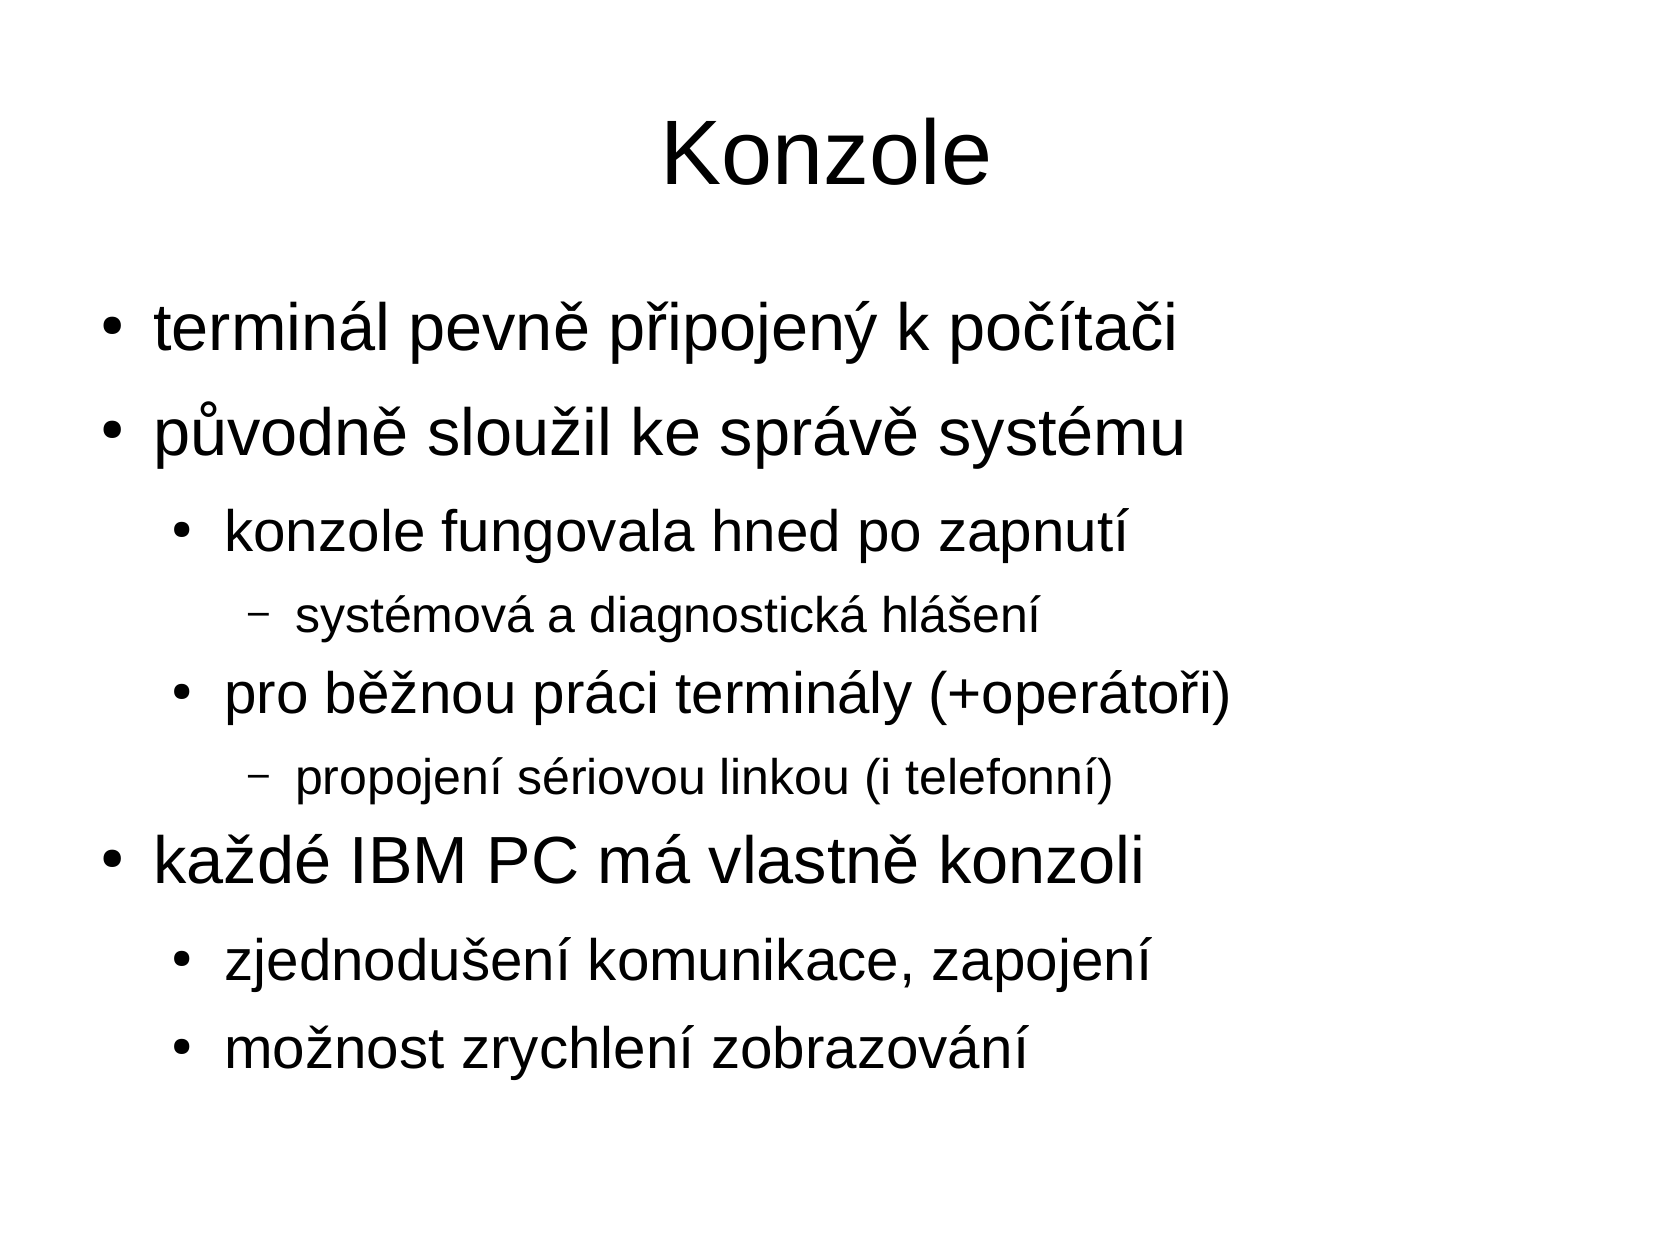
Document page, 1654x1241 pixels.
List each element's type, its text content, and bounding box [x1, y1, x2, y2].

list terminál pevně připojený k počítači původně sloužil ke správě systému konzole fungovala hned po zapnutí systémová a diagnostická hlášení pro běžnou práci terminály (+operátoři) propojení sériovou linkou (i telefonní) každé IBM PC má vlastně konzoli zjednodušení komunikace, zapojení možnost zrychlení zobrazování [82, 290, 1571, 1094]
title Konzole [82, 56, 1571, 250]
